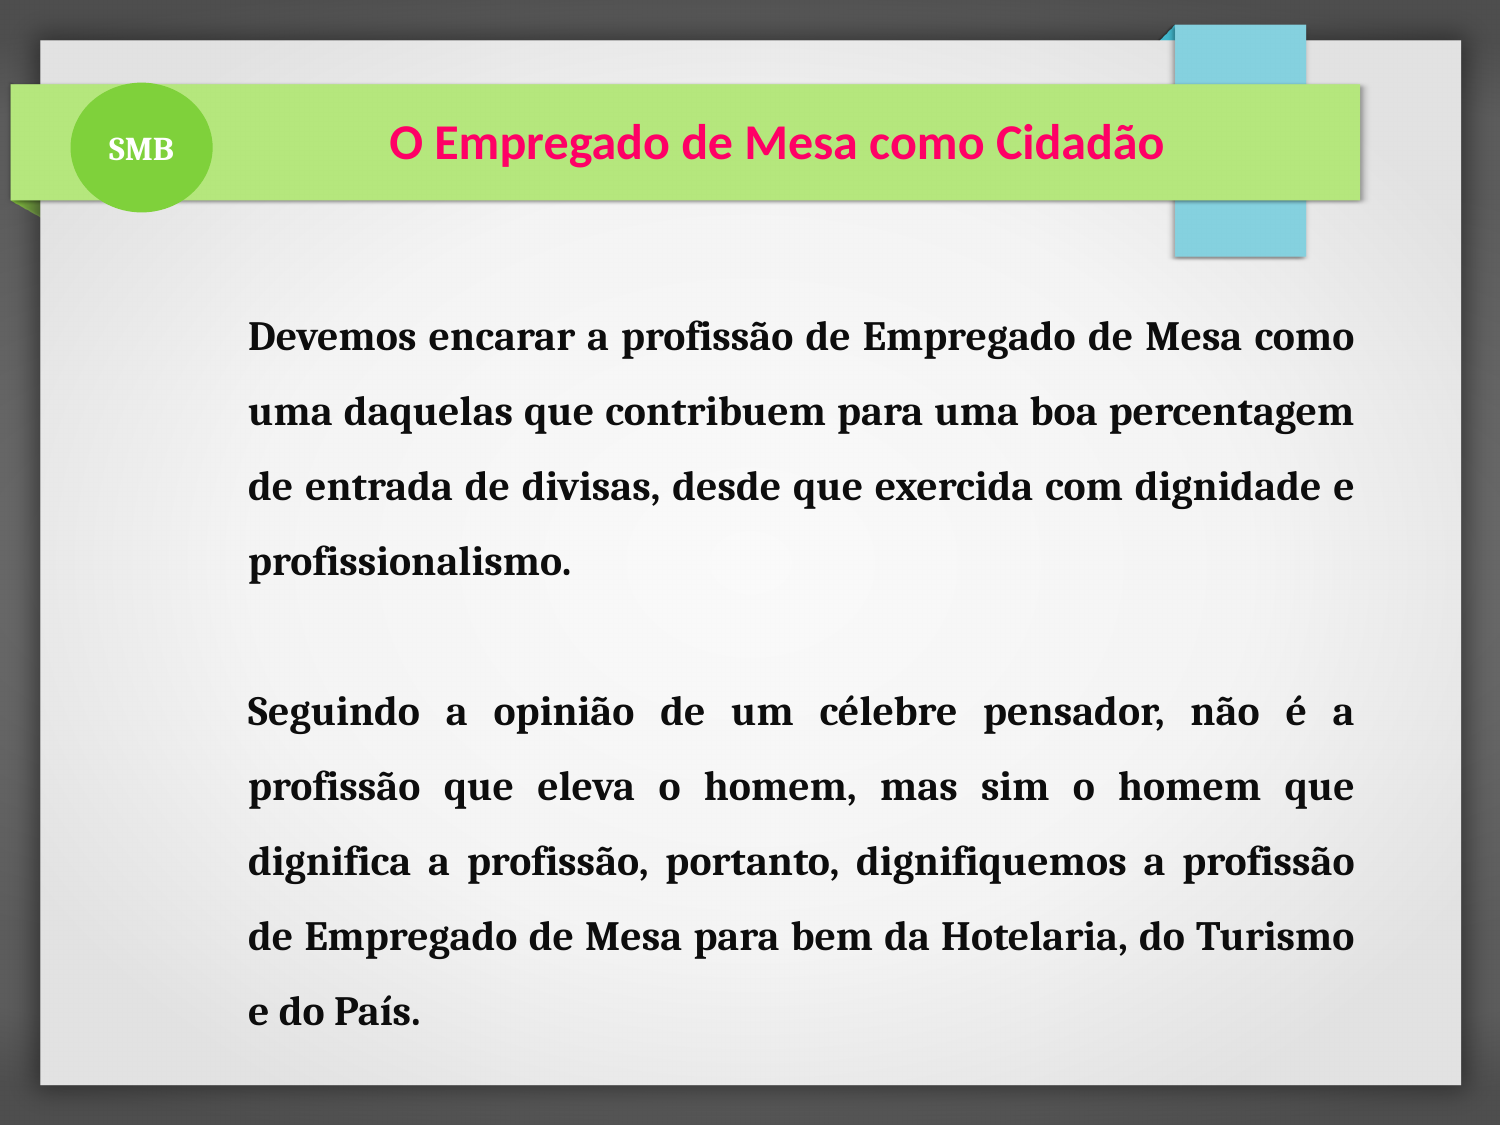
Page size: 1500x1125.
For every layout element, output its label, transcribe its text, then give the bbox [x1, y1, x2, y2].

text_box Devemos encarar a profissão de Empregado de Mesa como uma daquelas que contribuem para uma boa percentagem de entrada de divisas, desde que exercida com dignidade e profissionalismo. Seguindo a opinião de um célebre pensador, não é a profissão que eleva o homem, mas sim o homem que dignifica a profissão, portanto, dignifiquemos a profissão de Empregado de Mesa para bem da Hotelaria, do Turismo e do País. [233, 275, 1371, 1041]
text_box SMB [70, 82, 213, 213]
picture [0, 0, 1500, 1125]
text_box O Empregado de Mesa como Cidadão [245, 102, 1300, 178]
